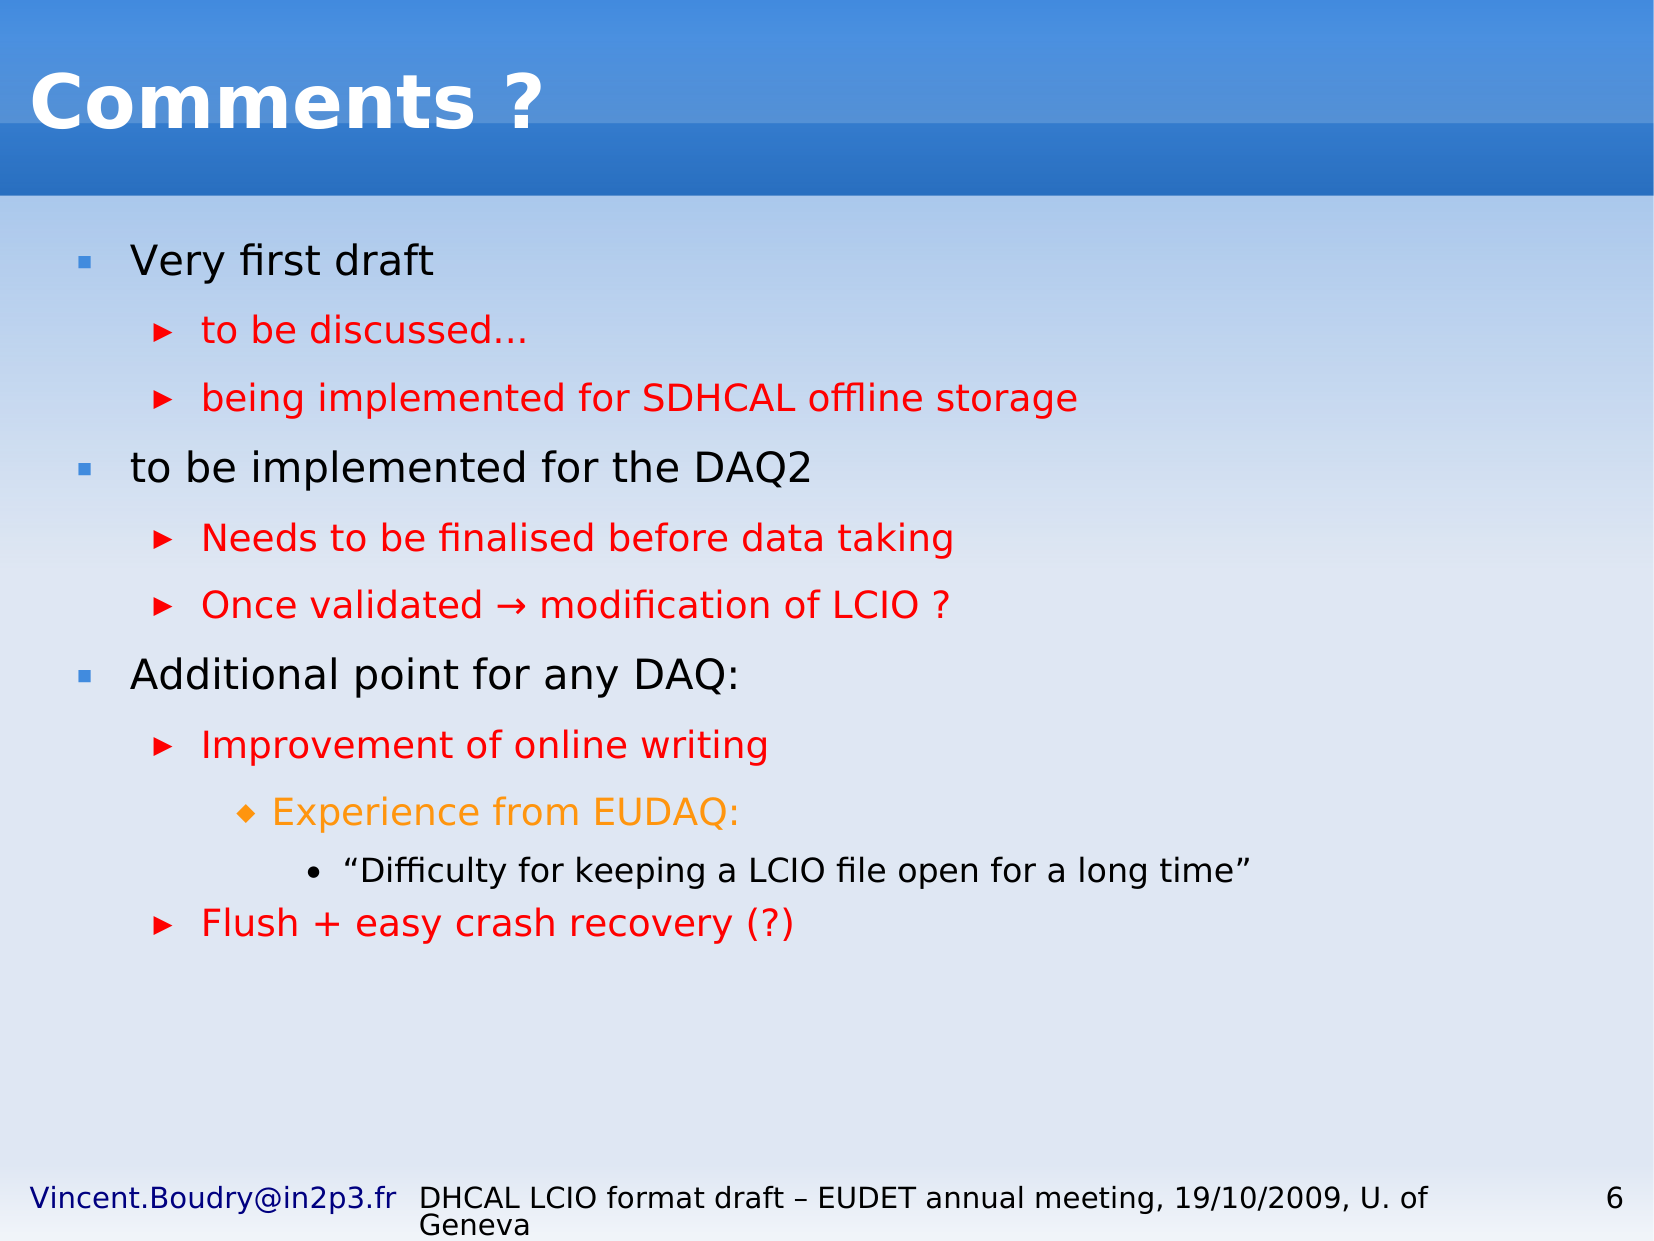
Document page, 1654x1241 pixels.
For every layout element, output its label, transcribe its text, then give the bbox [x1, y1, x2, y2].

picture [0, 0, 1654, 1241]
list Very first draft to be discussed... being implemented for SDHCAL offline storage to be implemented for the DAQ2 Needs to be finalised before data taking Once validated → modification of LCIO ? Additional point for any DAQ: Improvement of online writing Experience from EUDAQ: “Difficulty for keeping a LCIO file open for a long time” Flush + easy crash recovery (?) [59, 236, 1595, 1137]
title Comments ? [29, 0, 1654, 207]
